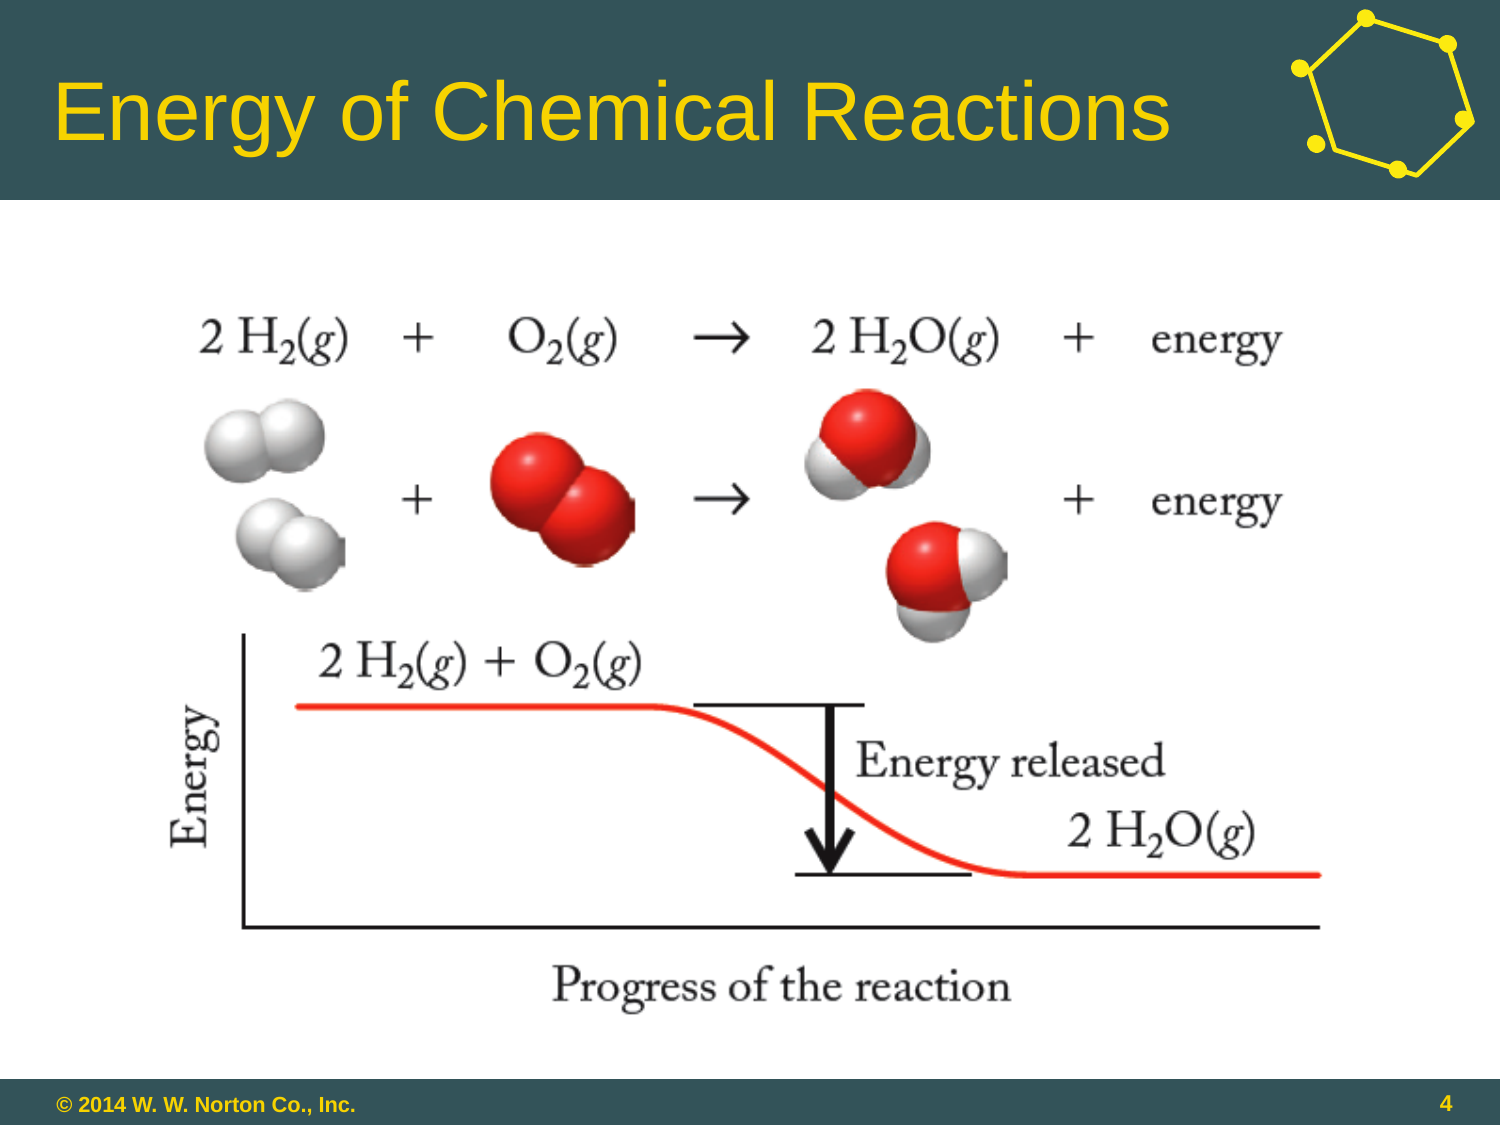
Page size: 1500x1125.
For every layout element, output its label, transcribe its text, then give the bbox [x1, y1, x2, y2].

title Energy of Chemical Reactions [37, 19, 1200, 195]
slide_number <number> [1408, 1085, 1468, 1120]
picture [150, 308, 1375, 1024]
